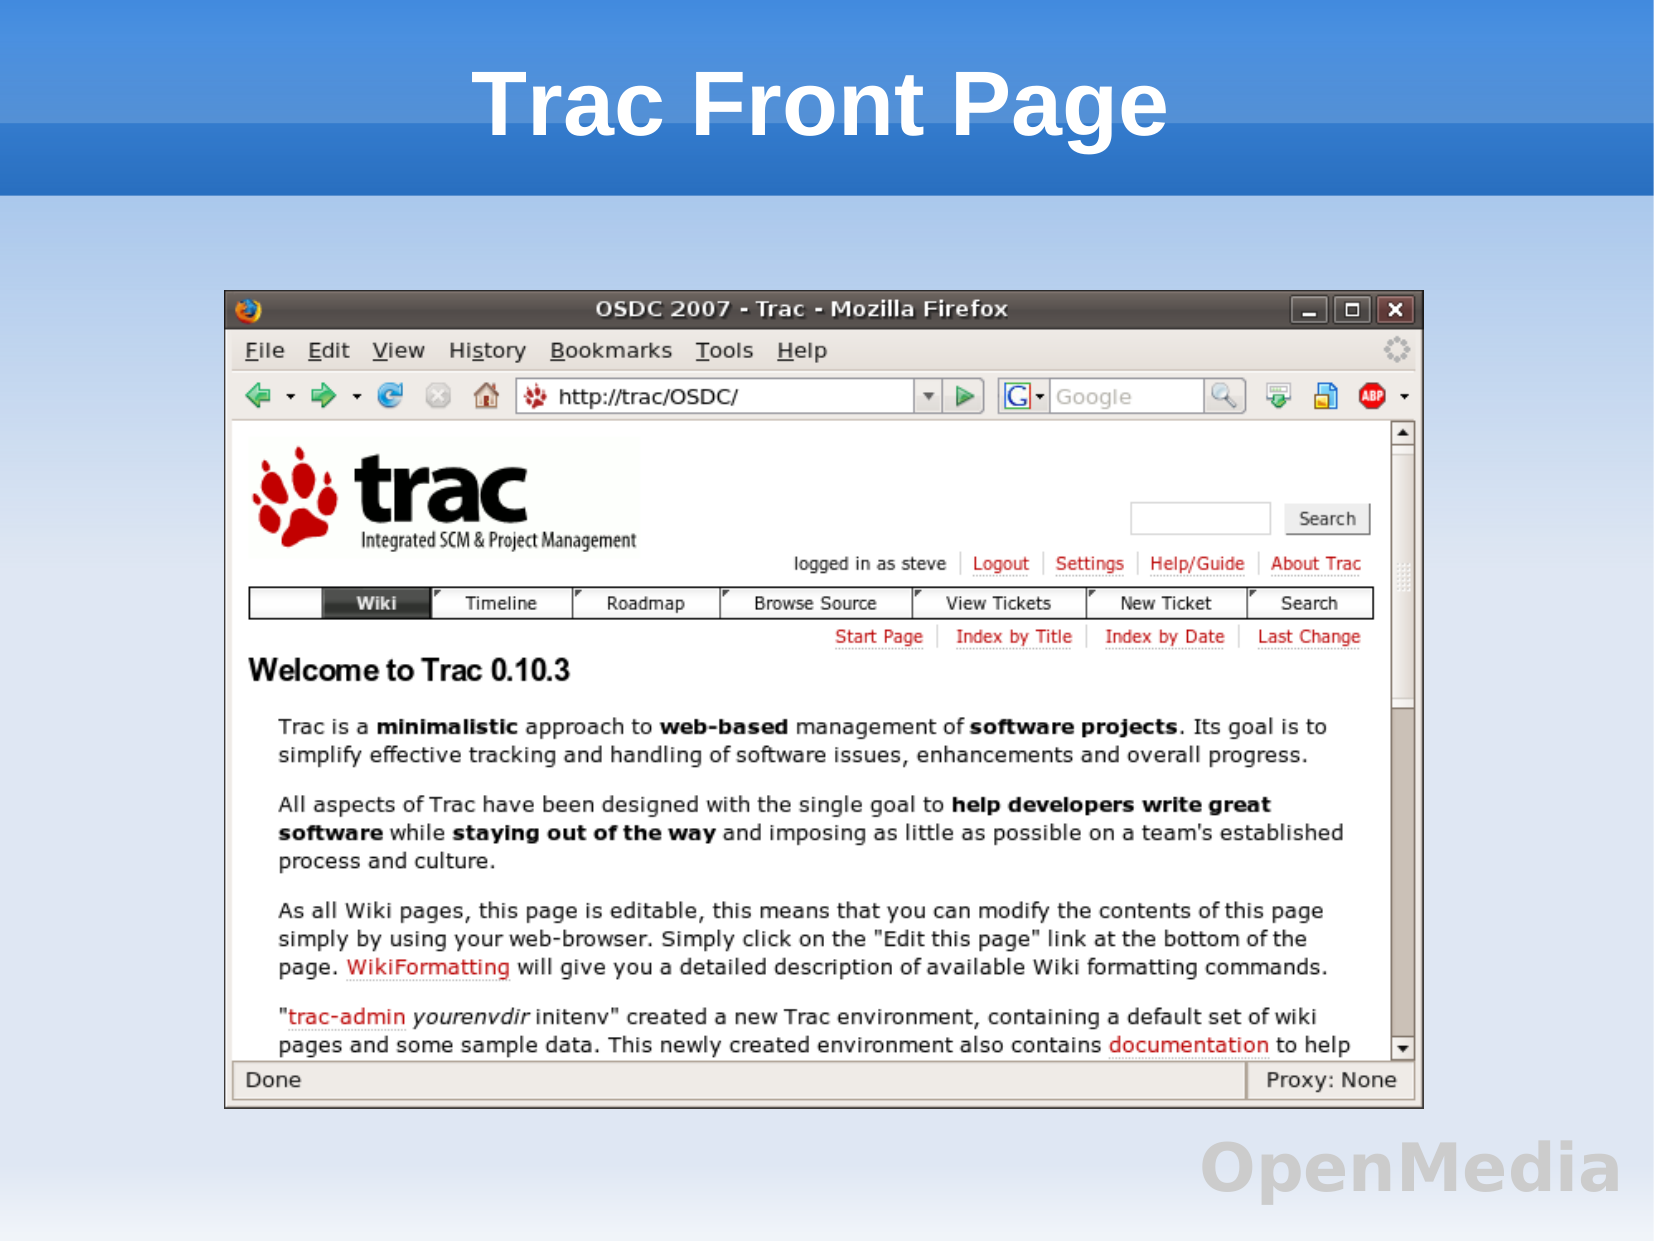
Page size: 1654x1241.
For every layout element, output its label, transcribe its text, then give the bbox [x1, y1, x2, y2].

title Trac Front Page [76, 0, 1565, 208]
picture [0, 0, 1654, 1241]
